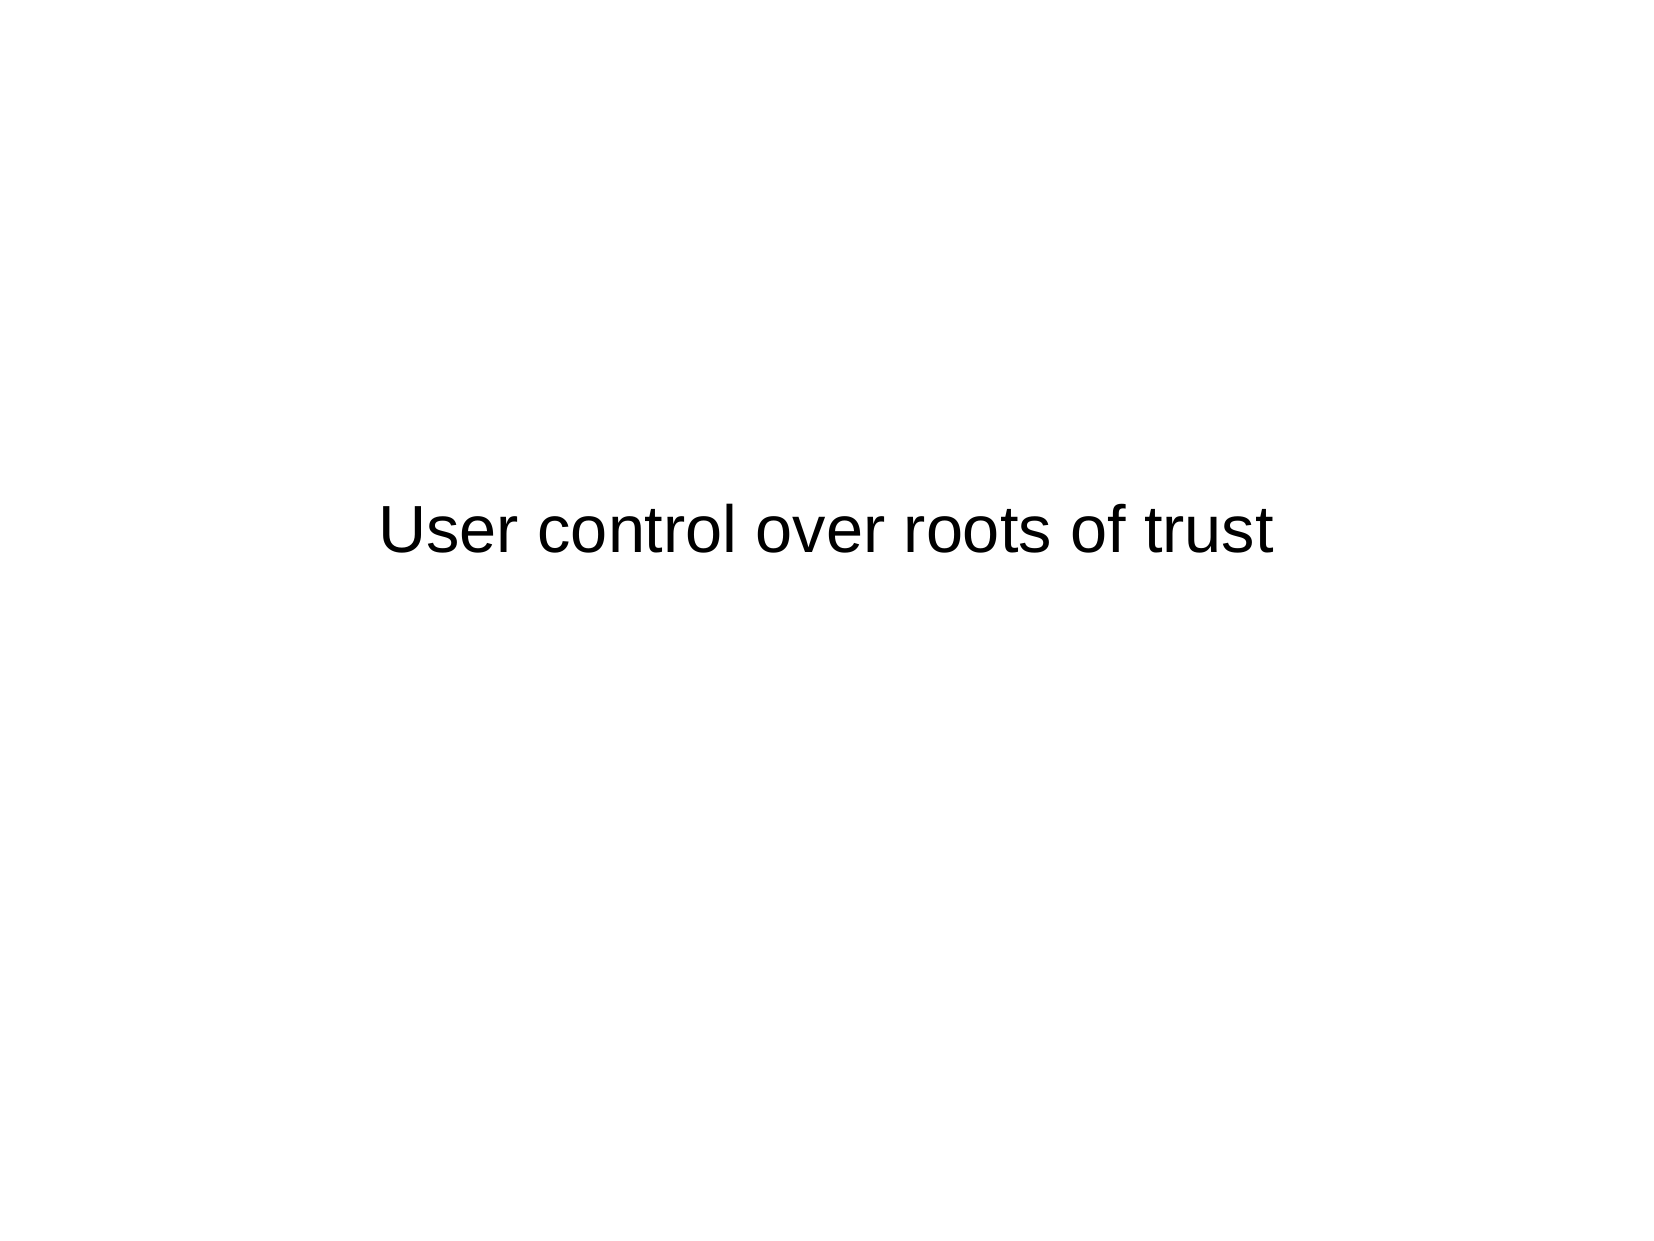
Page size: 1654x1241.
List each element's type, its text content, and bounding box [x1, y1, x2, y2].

subtitle User control over roots of trust [82, 49, 1571, 1010]
